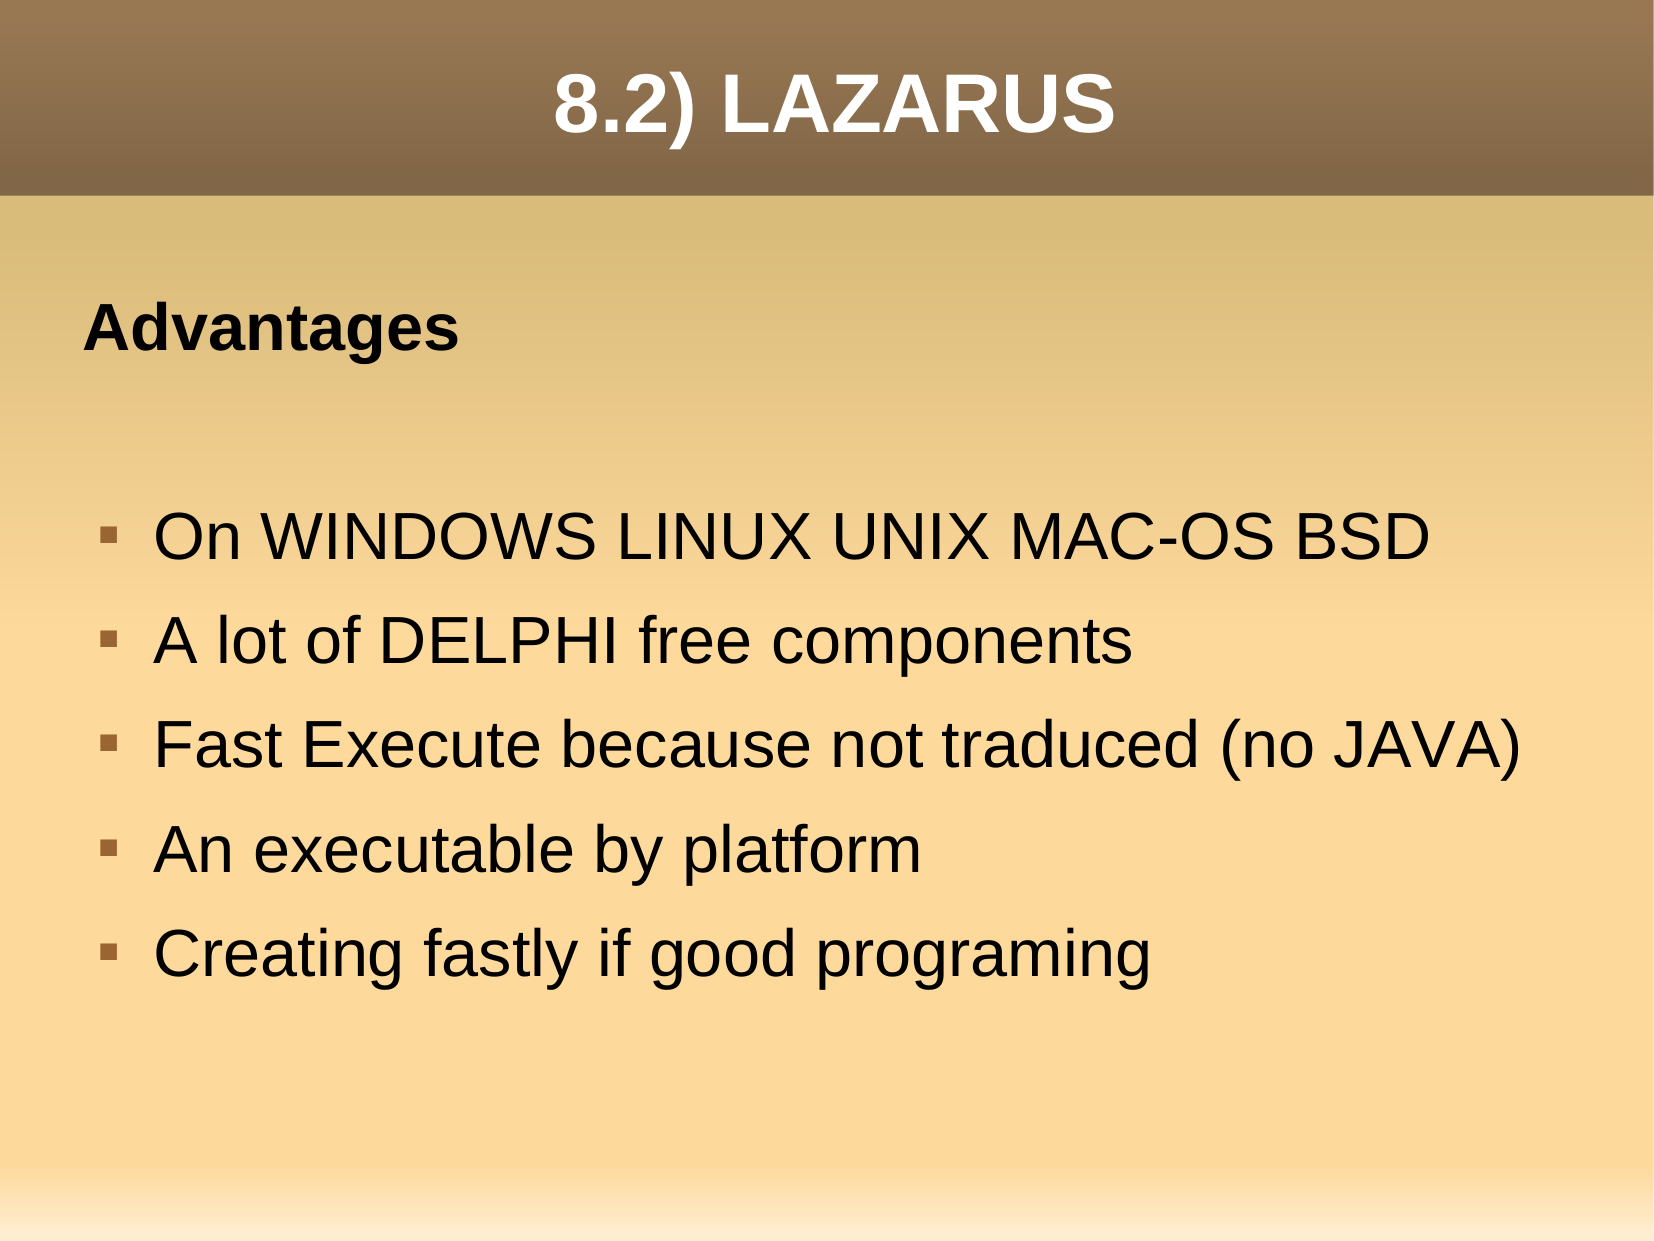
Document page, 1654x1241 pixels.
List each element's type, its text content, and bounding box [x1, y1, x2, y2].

list Advantages On WINDOWS LINUX UNIX MAC-OS BSD A lot of DELPHI free components Fast Execute because not traduced (no JAVA) An executable by platform Creating fastly if good programing [82, 290, 1571, 1094]
picture [0, 0, 1654, 1241]
title 8.2) LAZARUS [76, 7, 1565, 200]
